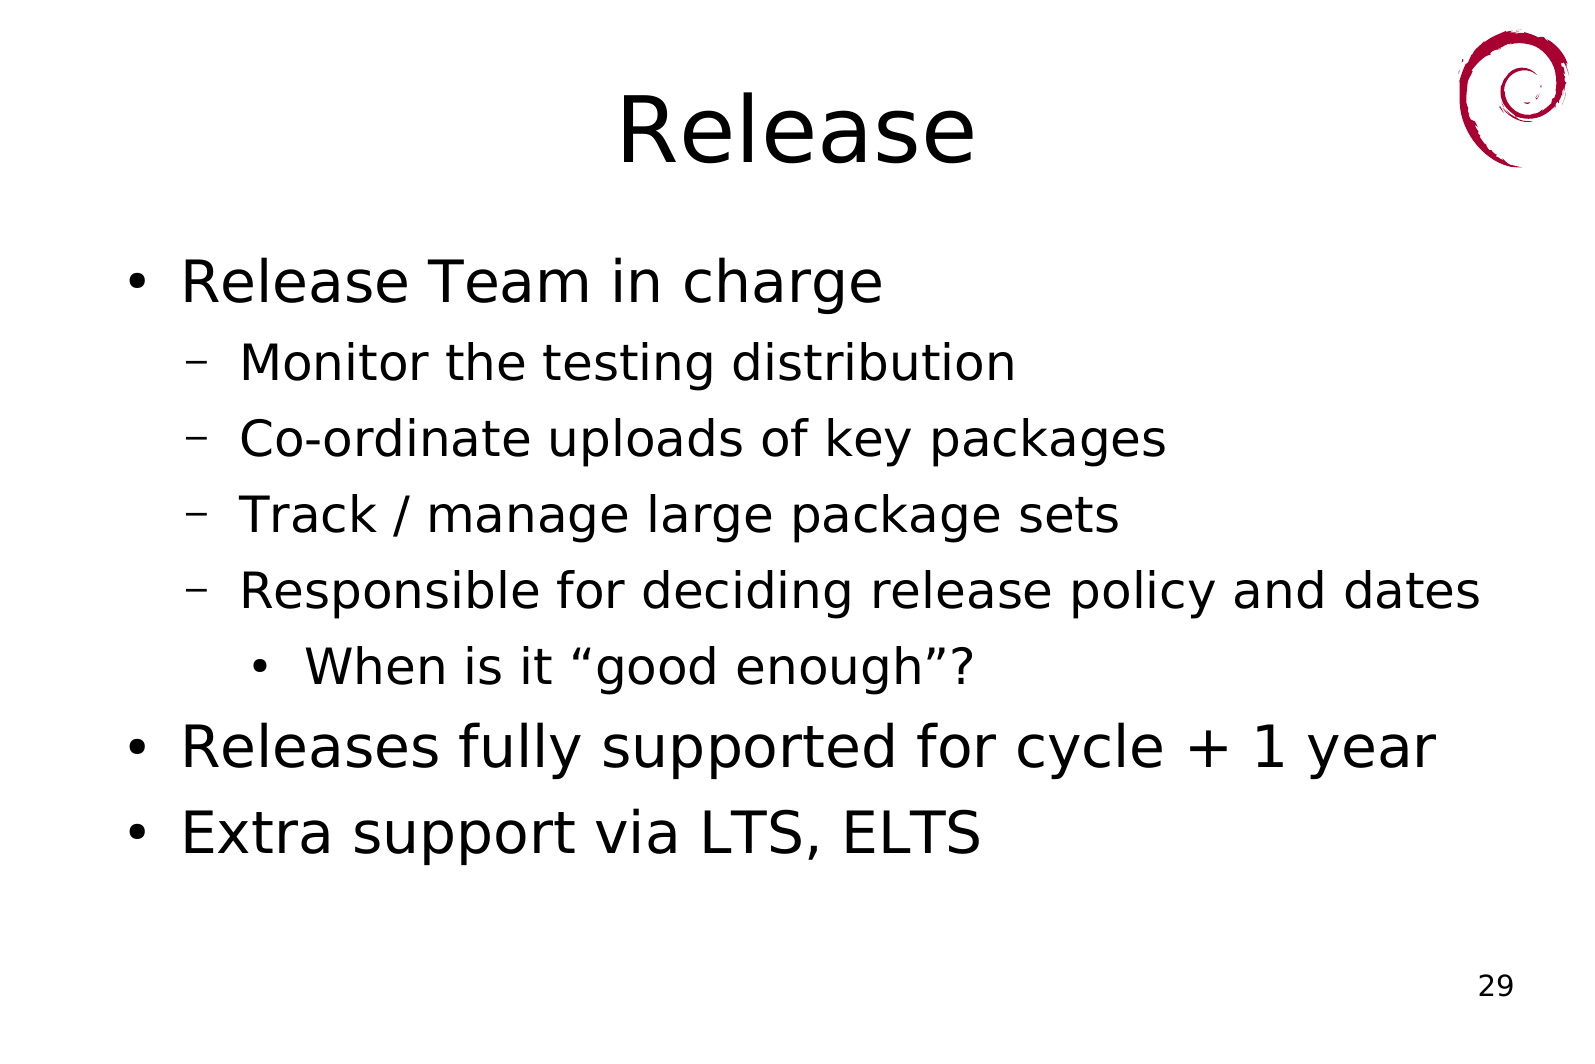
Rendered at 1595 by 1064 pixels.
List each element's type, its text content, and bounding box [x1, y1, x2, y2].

list Release Team in charge Monitor the testing distribution Co-ordinate uploads of key packages Track / manage large package sets Responsible for deciding release policy and dates When is it “good enough”? Releases fully supported for cycle + 1 year Extra support via LTS, ELTS [79, 248, 1515, 951]
title Release [79, 42, 1515, 220]
